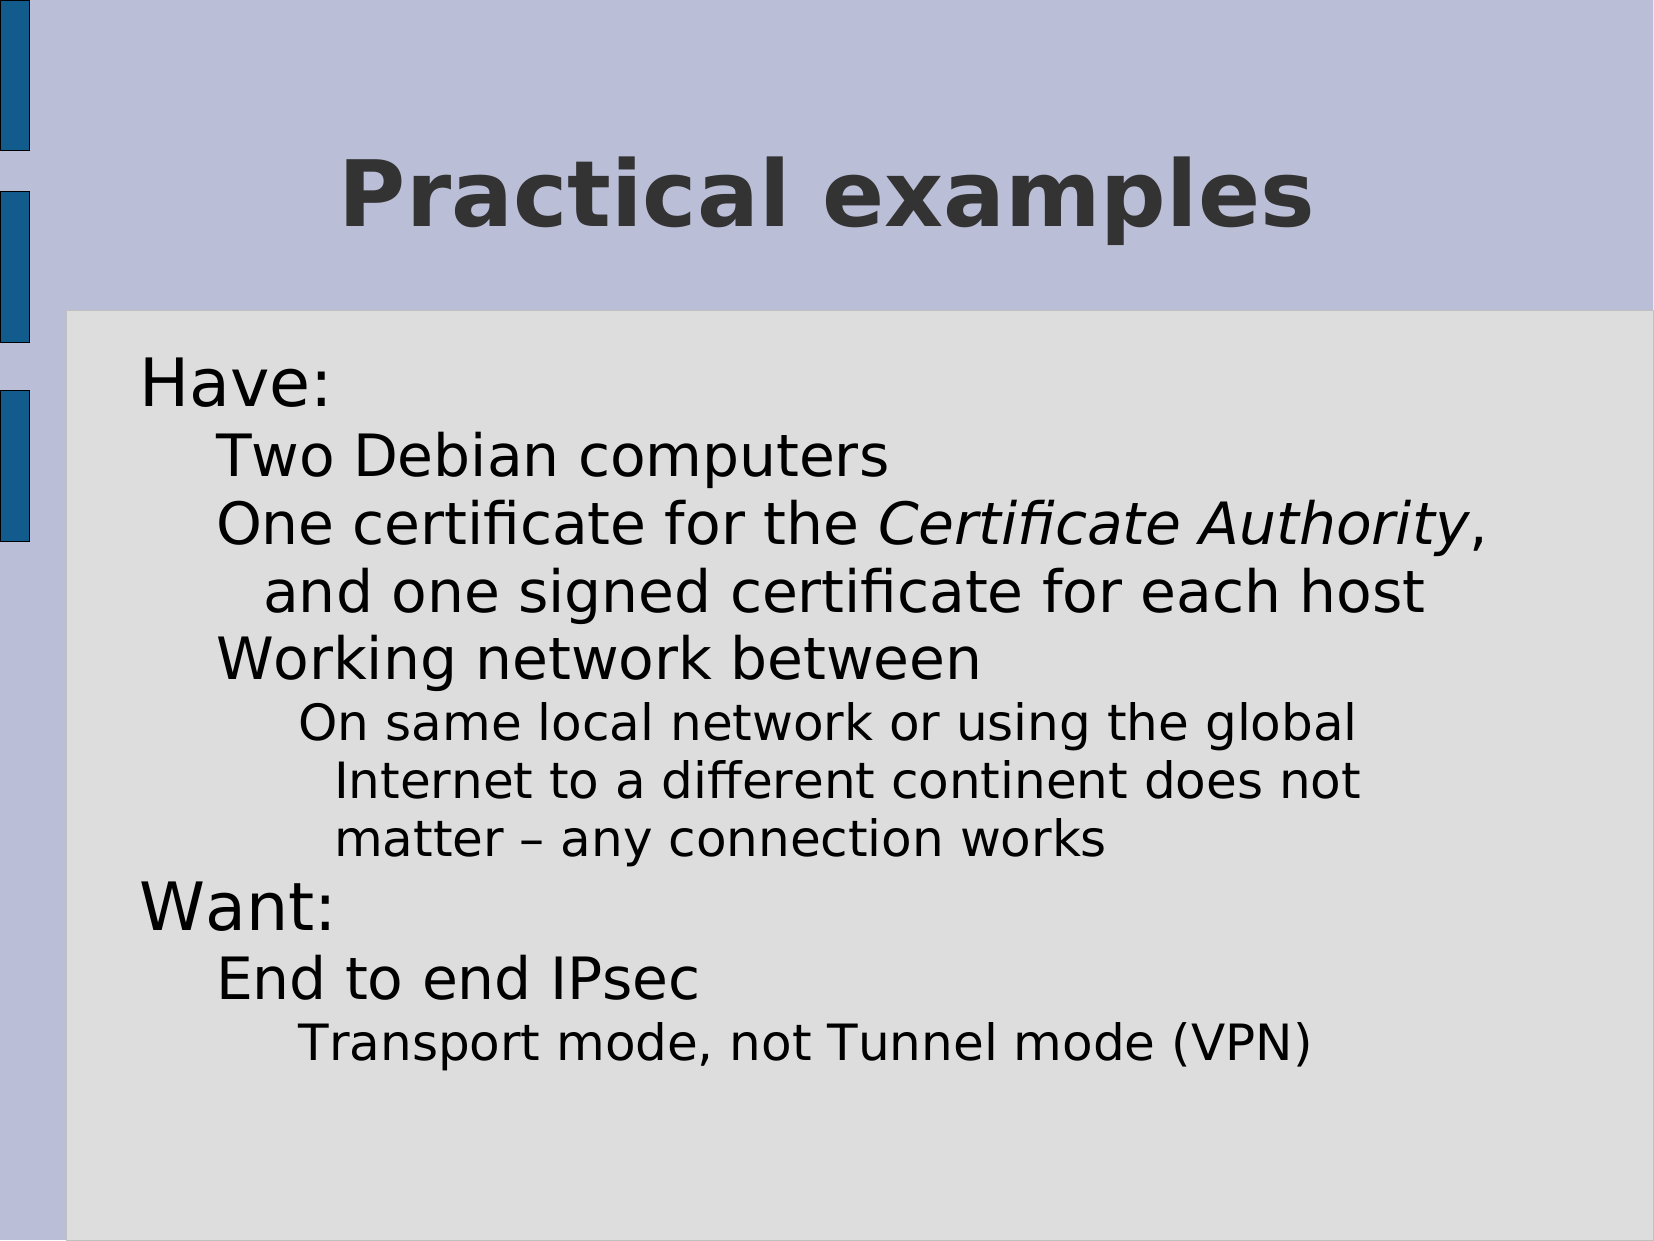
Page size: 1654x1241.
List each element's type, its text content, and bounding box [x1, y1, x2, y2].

title Practical examples [121, 91, 1534, 299]
list Have: Two Debian computers One certificate for the Certificate Authority, and one signed certificate for each host Working network between On same local network or using the global Internet to a different continent does not matter – any connection works Want: End to end IPsec Transport mode, not Tunnel mode (VPN) [121, 344, 1534, 1140]
